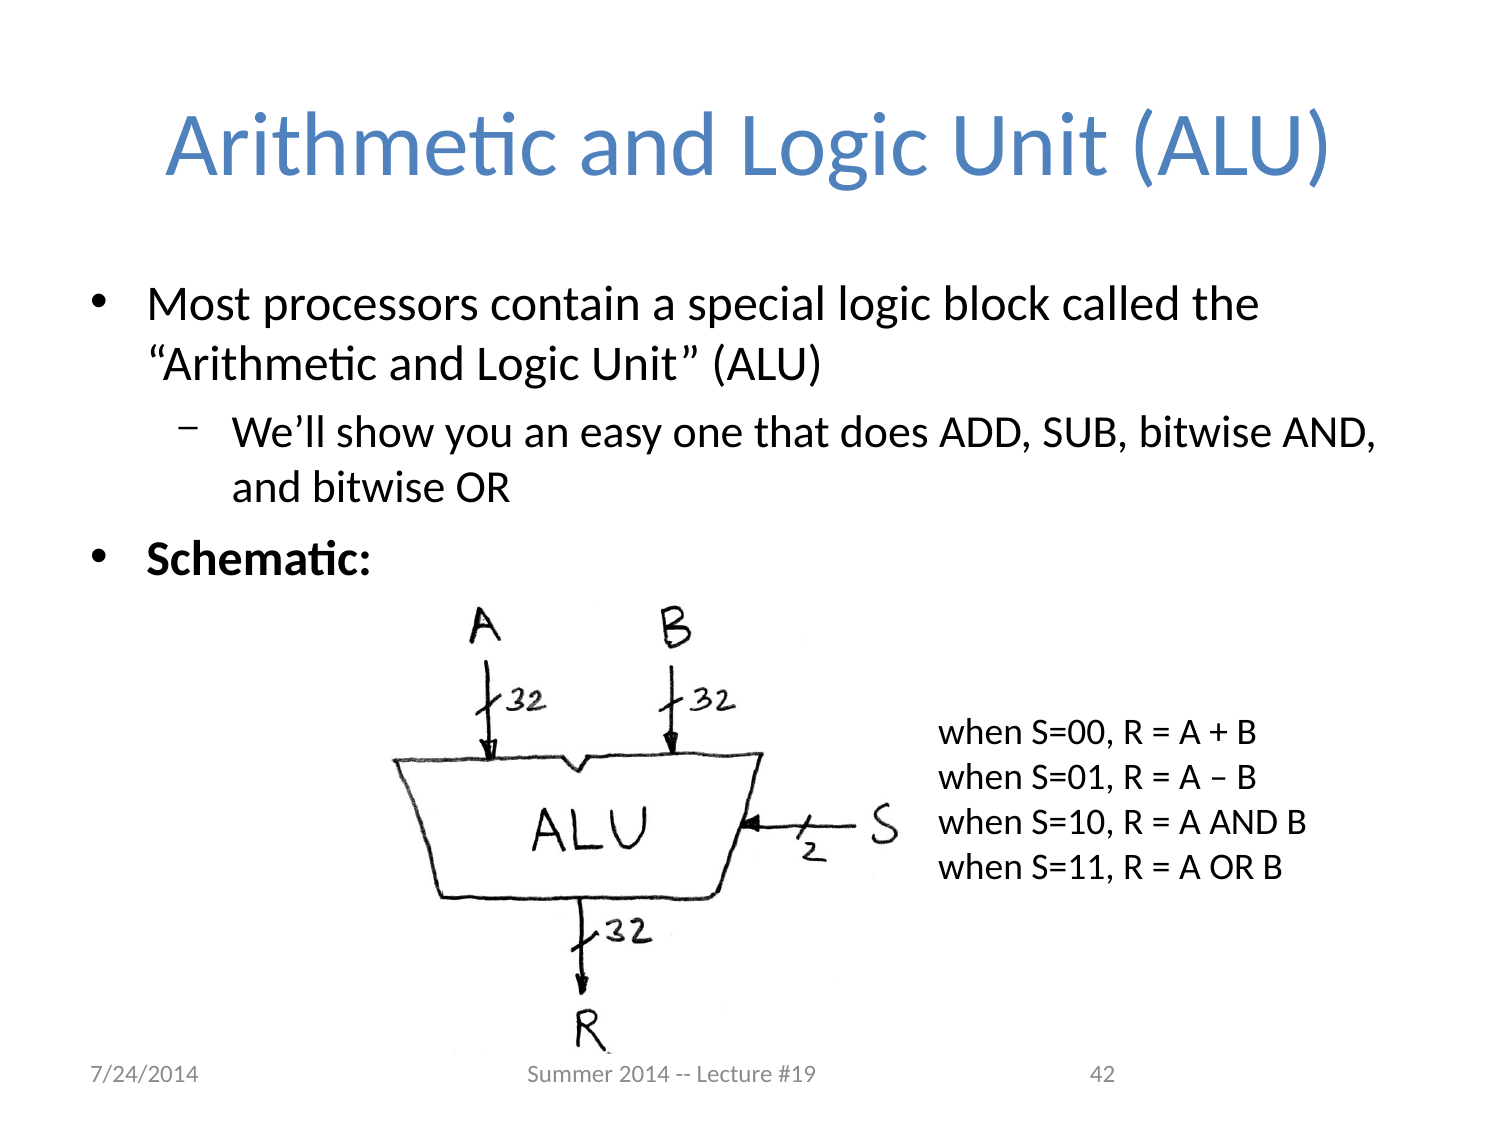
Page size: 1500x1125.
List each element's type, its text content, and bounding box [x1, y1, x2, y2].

footer Summer 2014 -- Lecture #19 [512, 1042, 988, 1103]
slide_number 7/24/2014 [75, 1042, 425, 1103]
slide_number <number> [1074, 1042, 1425, 1103]
picture [389, 700, 904, 1054]
list Most processors contain a special logic block called the “Arithmetic and Logic Unit” (ALU) We’ll show you an easy one that does ADD, SUB, bitwise AND, and bitwise OR Schematic: [75, 262, 1425, 700]
title Arithmetic and Logic Unit (ALU) [75, 45, 1425, 233]
text_box when S=00, R = A + B when S=01, R = A – B when S=10, R = A AND B when S=11, R = A OR B [923, 699, 1500, 895]
